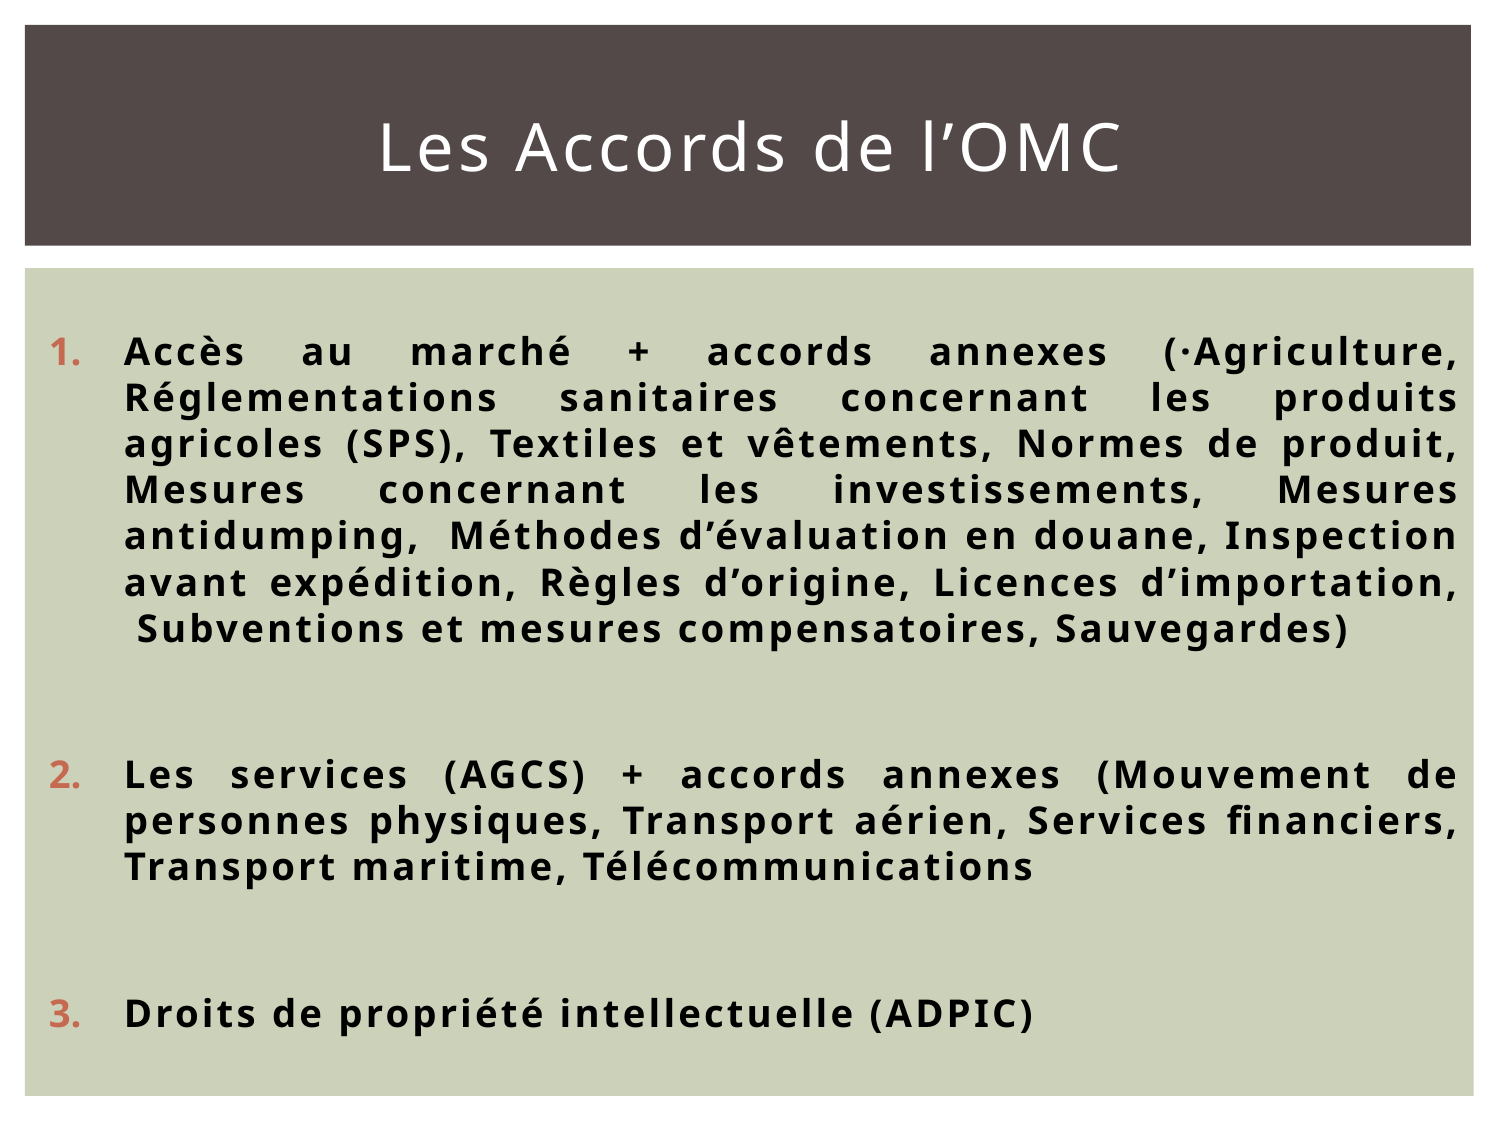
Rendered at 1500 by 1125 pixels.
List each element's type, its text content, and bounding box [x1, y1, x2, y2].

title Les Accords de l’OMC [62, 58, 1438, 232]
list Accès au marché + accords annexes (·Agriculture, Réglementations sanitaires concernant les produits agricoles (SPS), Textiles et vêtements, Normes de produit, Mesures concernant les investissements, Mesures antidumping, Méthodes d’évaluation en douane, Inspection avant expédition, Règles d’origine, Licences d’importation, Subventions et mesures compensatoires, Sauvegardes) Les services (AGCS) + accords annexes (Mouvement de personnes physiques, Transport aérien, Services financiers, Transport maritime, Télécommunications Droits de propriété intellectuelle (ADPIC) [32, 319, 1478, 1055]
